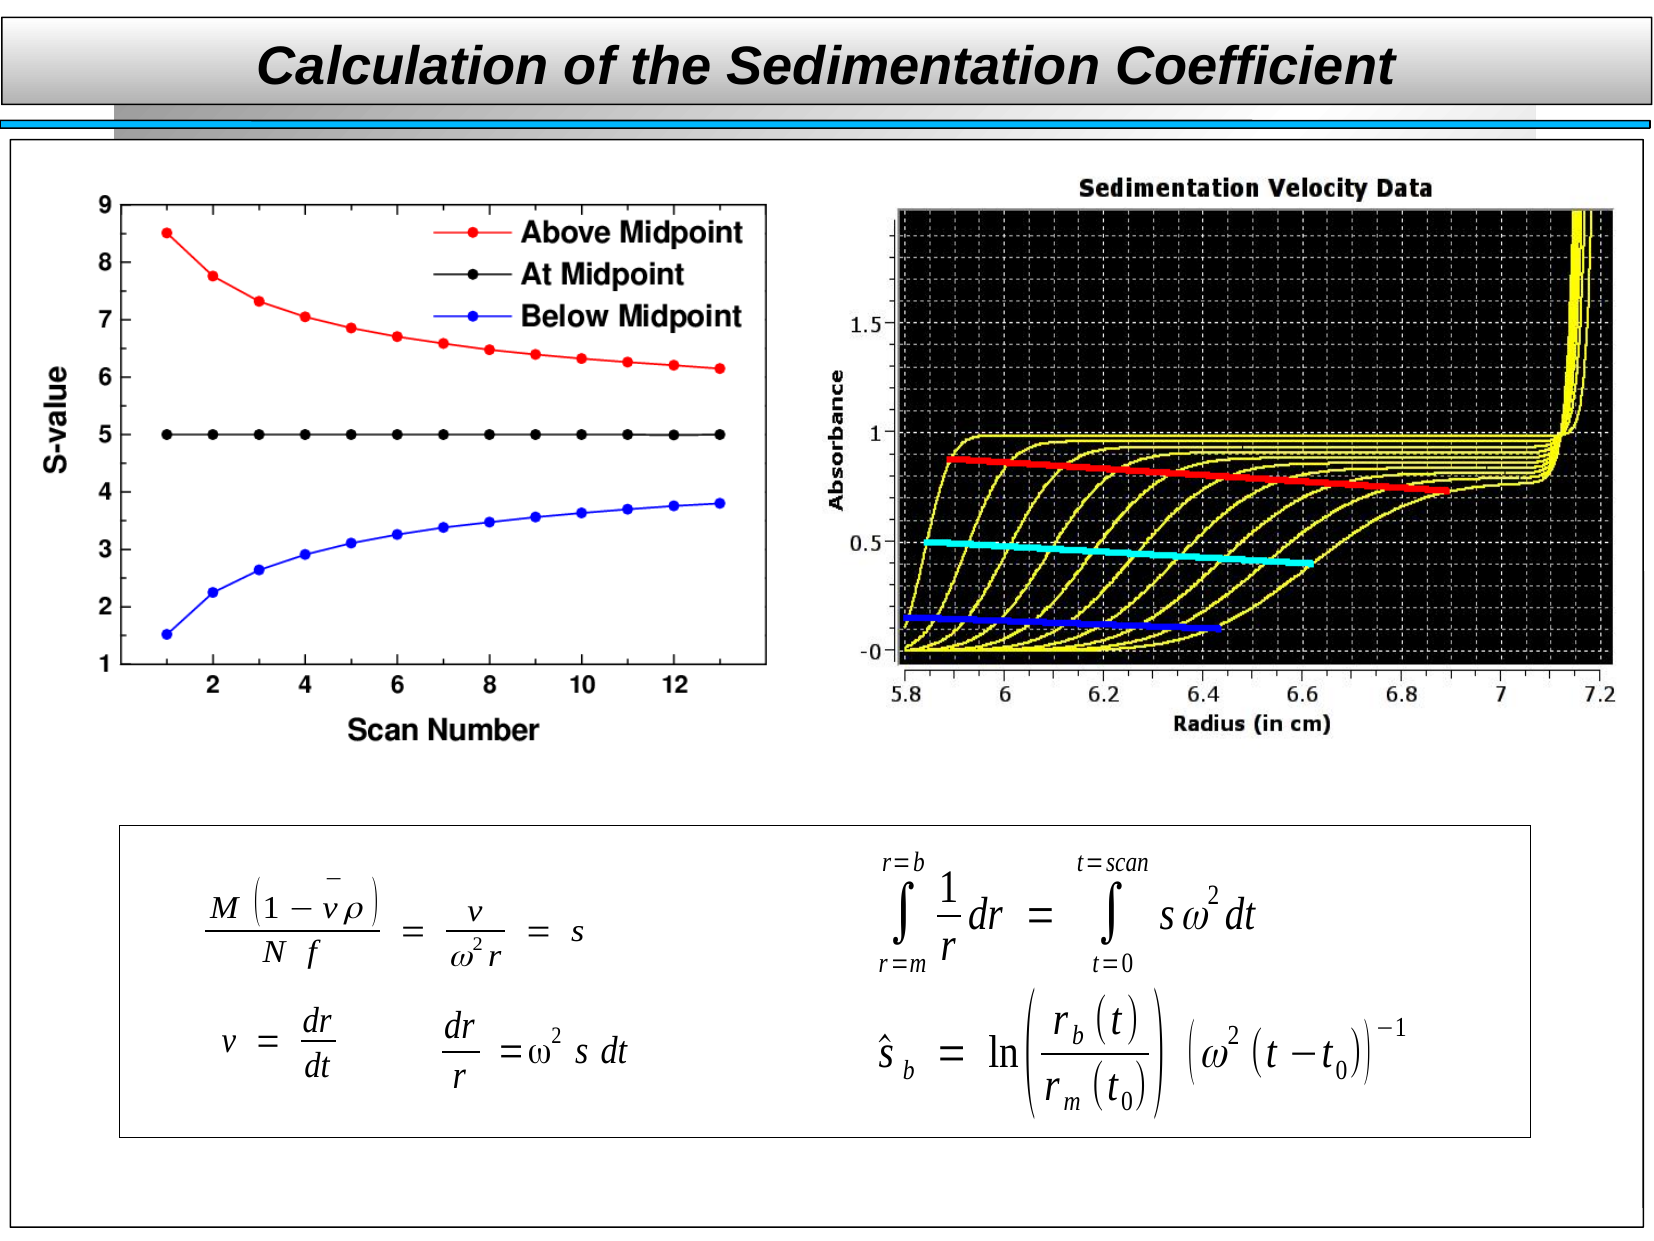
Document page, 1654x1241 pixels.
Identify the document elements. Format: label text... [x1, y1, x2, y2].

chart [198, 875, 591, 974]
picture [30, 183, 781, 748]
picture [804, 156, 1630, 749]
chart [869, 985, 1414, 1124]
chart [871, 846, 1266, 980]
text_box Calculation of the Sedimentation Coefficient [1, 17, 1652, 105]
chart [431, 1004, 639, 1098]
chart [214, 999, 345, 1085]
text_box [0, 120, 1651, 129]
text_box [10, 139, 1644, 1228]
